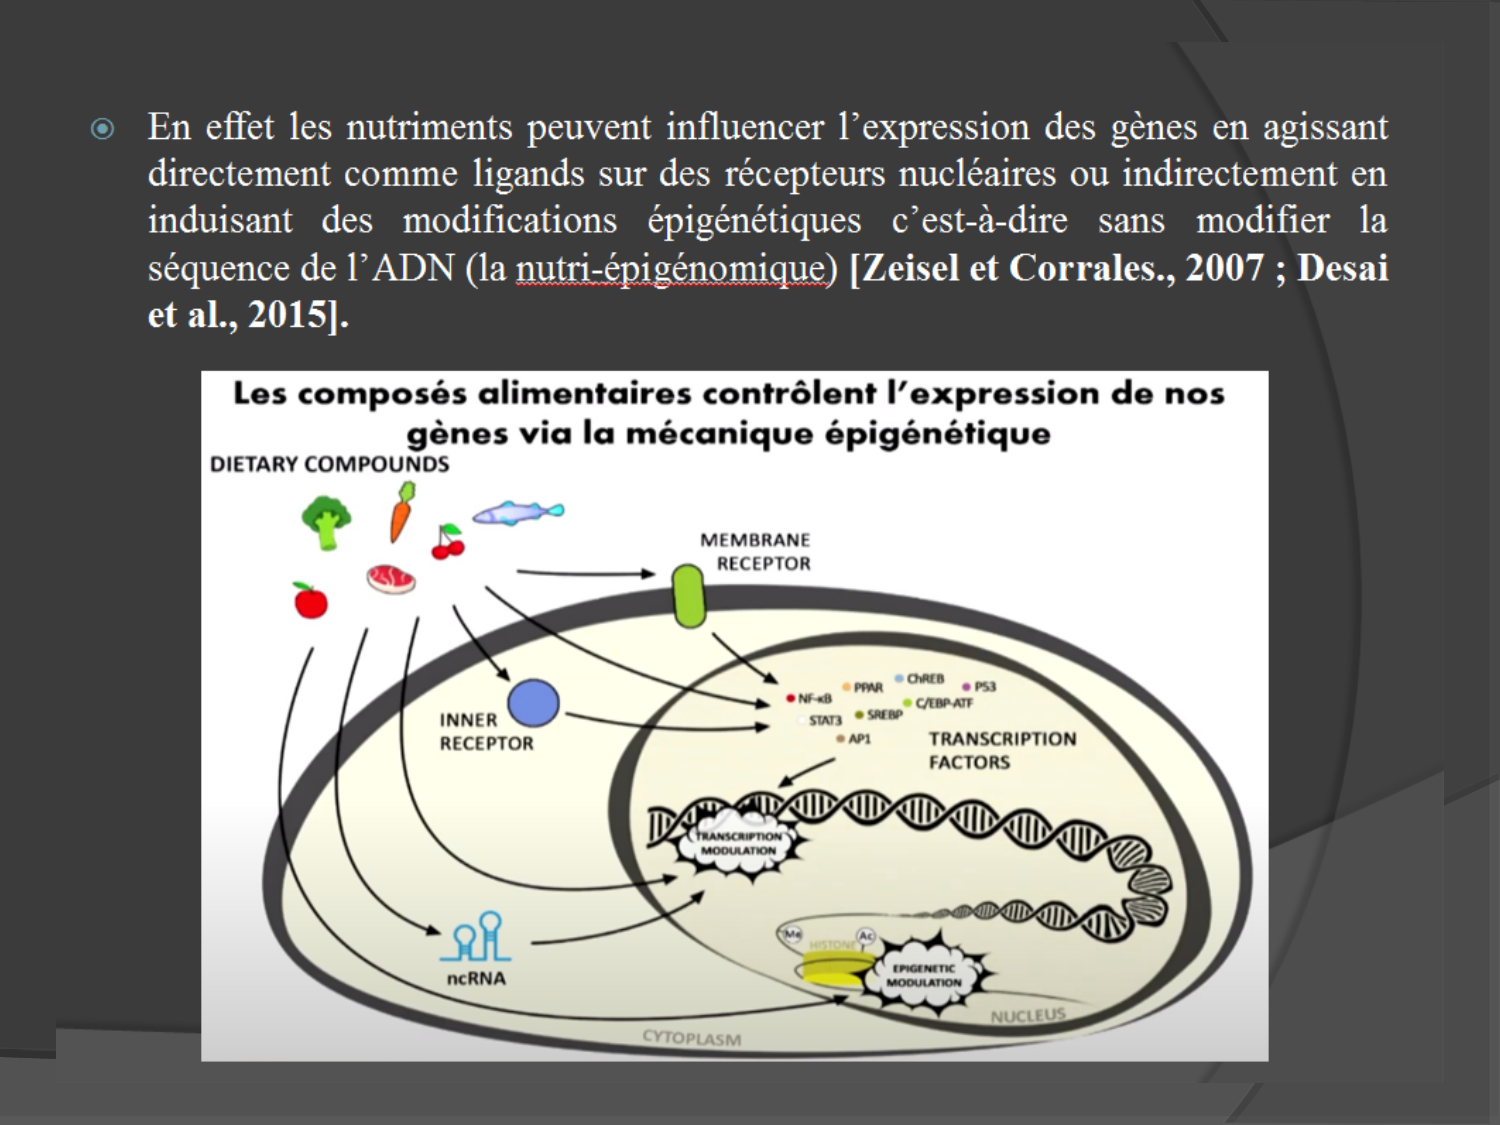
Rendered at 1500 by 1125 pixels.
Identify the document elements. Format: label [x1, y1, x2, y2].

picture [56, 42, 1444, 1083]
